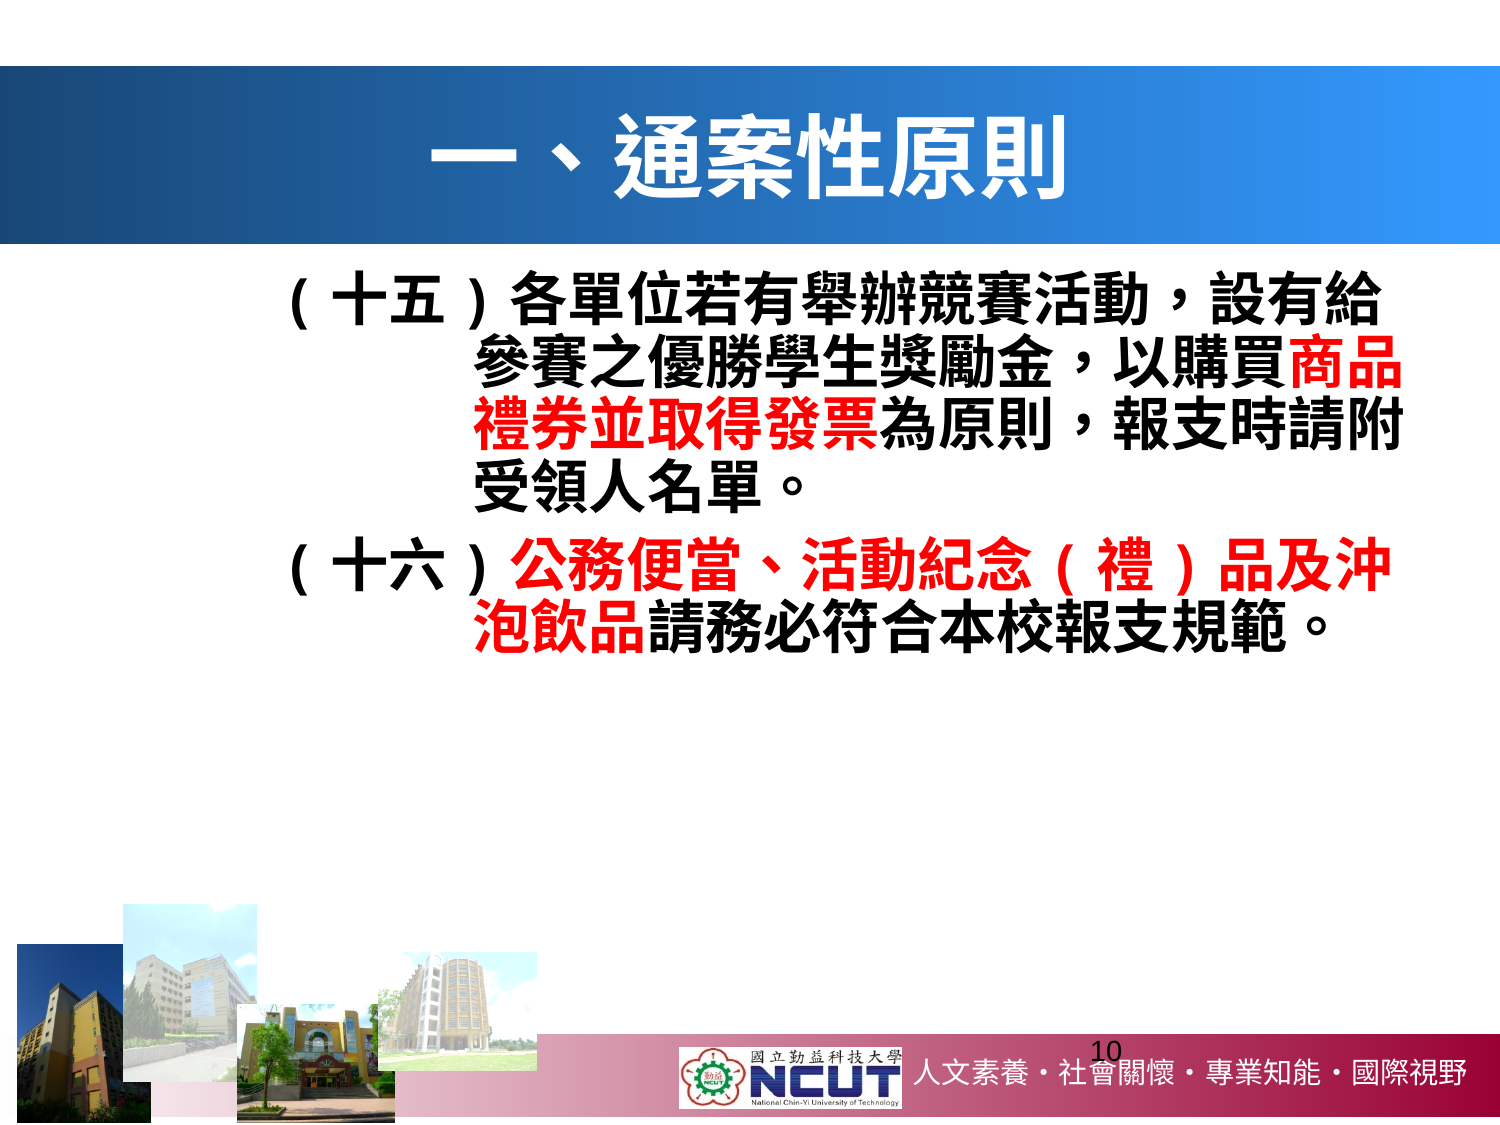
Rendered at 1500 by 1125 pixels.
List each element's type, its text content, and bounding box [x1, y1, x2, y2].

title 一、通案性原則 [0, 66, 1500, 244]
list (十五)各單位若有舉辦競賽活動，設有給參賽之優勝學生獎勵金，以購買商品禮券並取得發票為原則，報支時請附受領人名單。 (十六)公務便當、活動紀念(禮)品及沖泡飲品請務必符合本校報支規範。 [75, 262, 1426, 1005]
text_box [1074, 1024, 1426, 1103]
